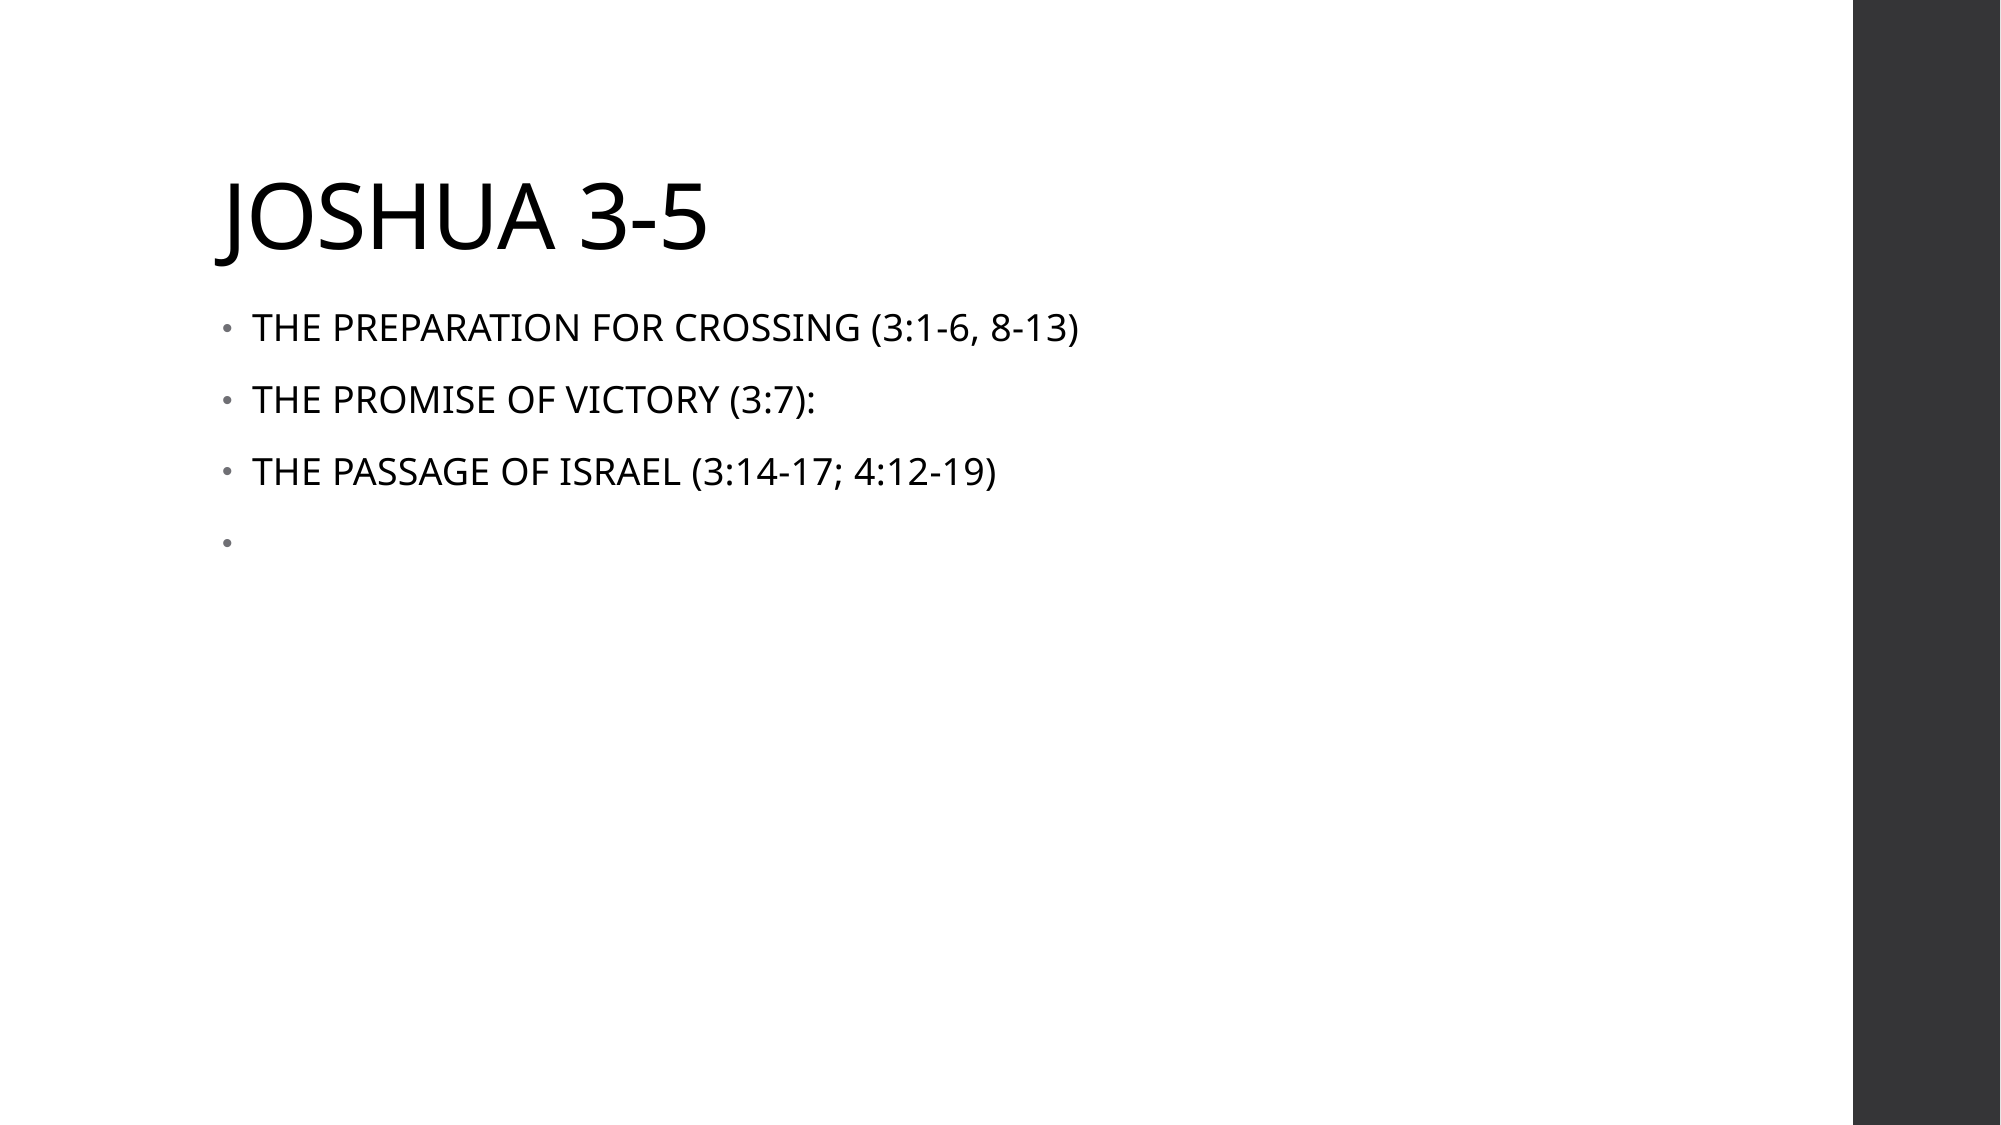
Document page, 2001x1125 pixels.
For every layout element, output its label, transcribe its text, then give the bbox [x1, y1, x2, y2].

title JOSHUA 3-5 [206, 60, 1797, 278]
list THE PREPARATION FOR CROSSING (3:1-6, 8-13) THE PROMISE OF VICTORY (3:7): THE PASSAGE OF ISRAEL (3:14-17; 4:12-19) [206, 299, 1617, 1014]
